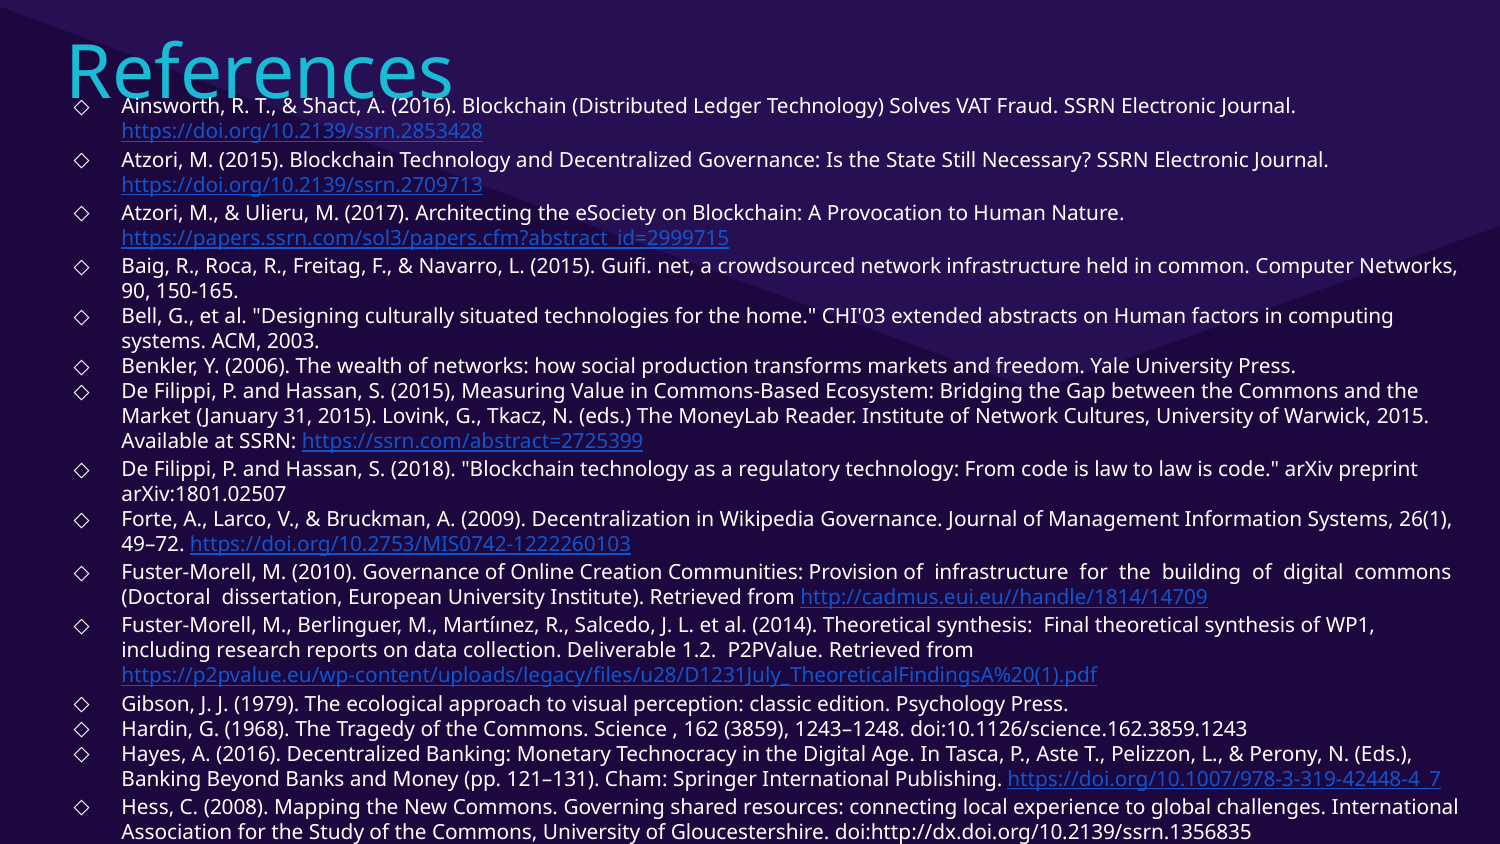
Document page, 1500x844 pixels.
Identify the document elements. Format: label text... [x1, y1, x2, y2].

title References [50, 22, 1472, 78]
list Ainsworth, R. T., & Shact, A. (2016). Blockchain (Distributed Ledger Technology) Solves VAT Fraud. SSRN Electronic Journal. https://doi.org/10.2139/ssrn.2853428 Atzori, M. (2015). Blockchain Technology and Decentralized Governance: Is the State Still Necessary? SSRN Electronic Journal. https://doi.org/10.2139/ssrn.2709713 Atzori, M., & Ulieru, M. (2017). Architecting the eSociety on Blockchain: A Provocation to Human Nature. https://papers.ssrn.com/sol3/papers.cfm?abstract_id=2999715 Baig, R., Roca, R., Freitag, F., & Navarro, L. (2015). Guifi. net, a crowdsourced network infrastructure held in common. Computer Networks, 90, 150-165. Bell, G., et al. "Designing culturally situated technologies for the home." CHI'03 extended abstracts on Human factors in computing systems. ACM, 2003. Benkler, Y. (2006). The wealth of networks: how social production transforms markets and freedom. Yale University Press. De Filippi, P. and Hassan, S. (2015), Measuring Value in Commons-Based Ecosystem: Bridging the Gap between the Commons and the Market (January 31, 2015). Lovink, G., Tkacz, N. (eds.) The MoneyLab Reader. Institute of Network Cultures, University of Warwick, 2015. Available at SSRN: https://ssrn.com/abstract=2725399 De Filippi, P. and Hassan, S. (2018). "Blockchain technology as a regulatory technology: From code is law to law is code." arXiv preprint arXiv:1801.02507 Forte, A., Larco, V., & Bruckman, A. (2009). Decentralization in Wikipedia Governance. Journal of Management Information Systems, 26(1), 49–72. https://doi.org/10.2753/MIS0742-1222260103 Fuster-Morell, M. (2010). Governance of Online Creation Communities: Provision of infrastructure for the building of digital commons (Doctoral dissertation, European University Institute). Retrieved from http://cadmus.eui.eu//handle/1814/14709 Fuster-Morell, M., Berlinguer, M., Martíınez, R., Salcedo, J. L. et al. (2014). Theoretical synthesis: Final theoretical synthesis of WP1, including research reports on data collection. Deliverable 1.2. P2PValue. Retrieved from https://p2pvalue.eu/wp-content/uploads/legacy/files/u28/D1231July_TheoreticalFindingsA%20(1).pdf Gibson, J. J. (1979). The ecological approach to visual perception: classic edition. Psychology Press. Hardin, G. (1968). The Tragedy of the Commons. Science , 162 (3859), 1243–1248. doi:10.1126/science.162.3859.1243 Hayes, A. (2016). Decentralized Banking: Monetary Technocracy in the Digital Age. In Tasca, P., Aste T., Pelizzon, L., & Perony, N. (Eds.), Banking Beyond Banks and Money (pp. 121–131). Cham: Springer International Publishing. https://doi.org/10.1007/978-3-319-42448-4_7 Hess, C. (2008). Mapping the New Commons. Governing shared resources: connecting local experience to global challenges. International Association for the Study of the Commons, University of Gloucestershire. doi:http://dx.doi.org/10.2139/ssrn.1356835 [31, 78, 1484, 727]
